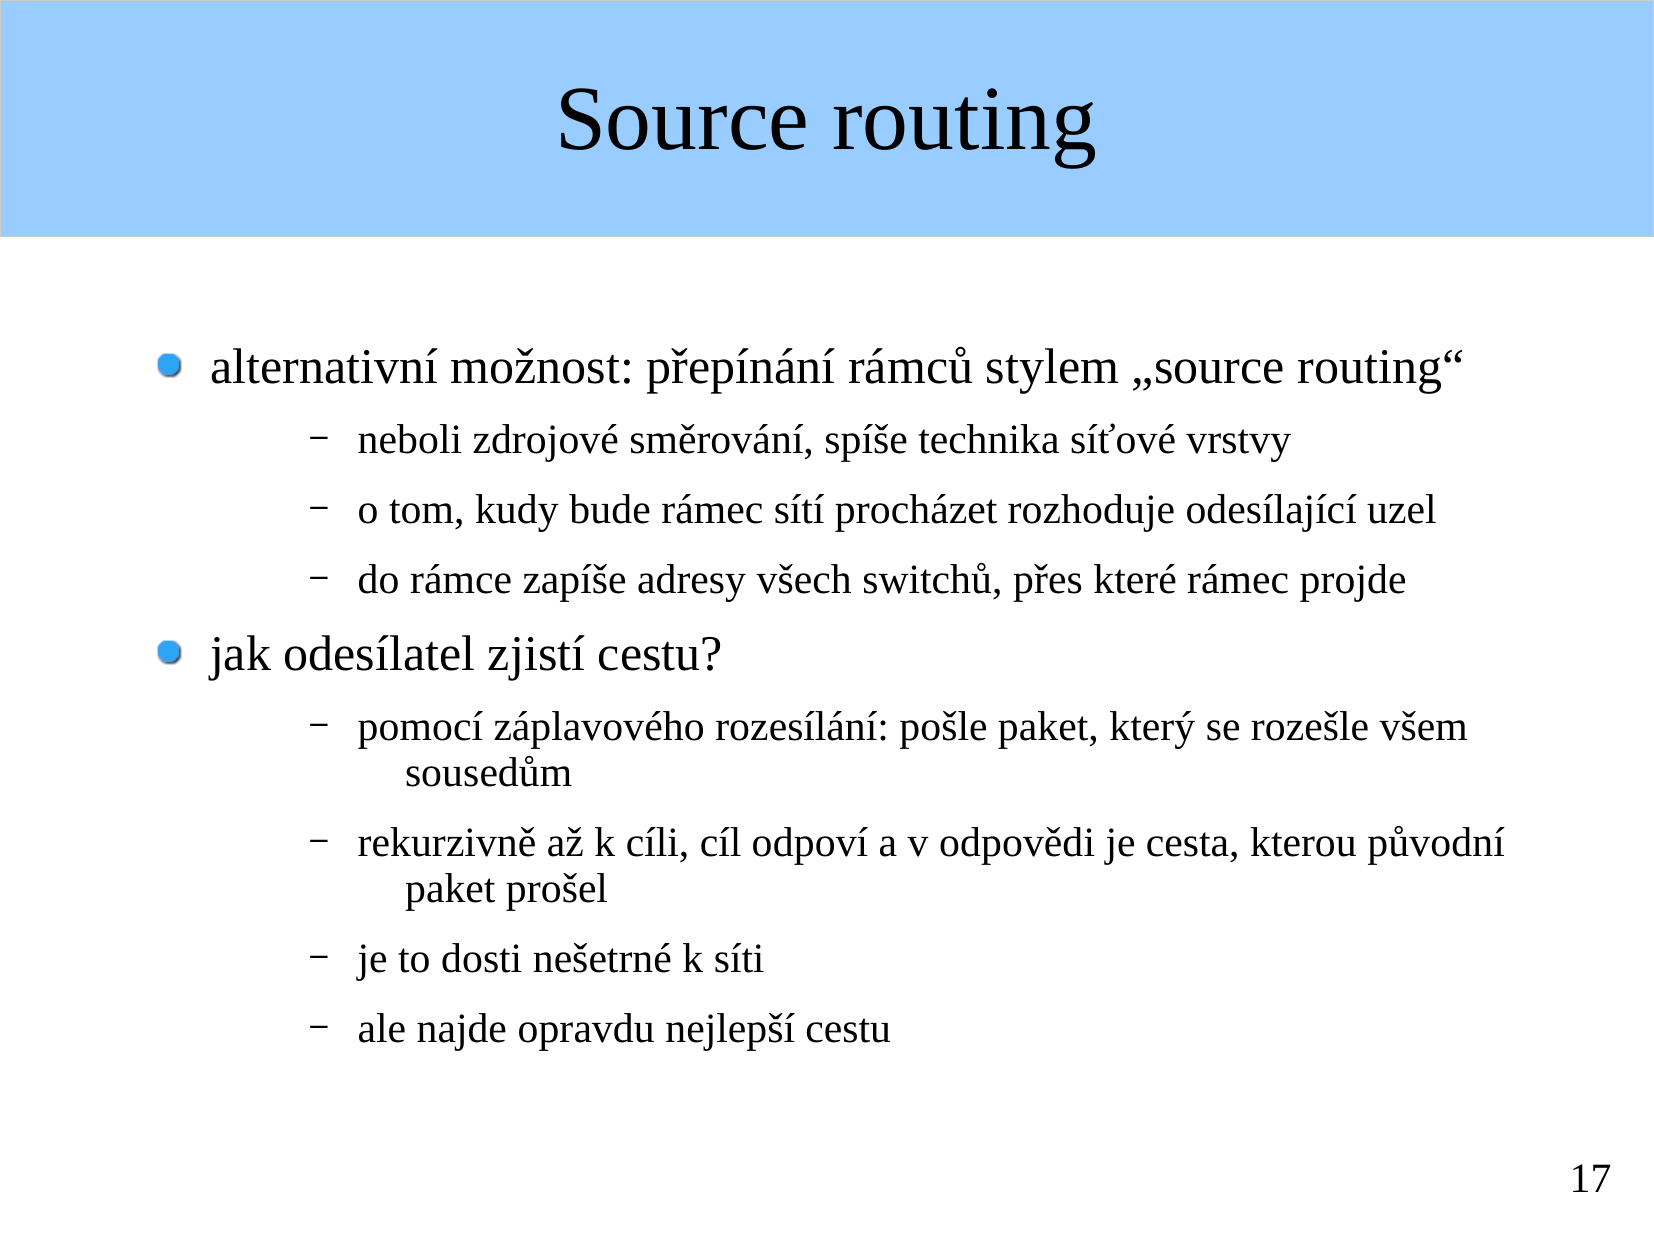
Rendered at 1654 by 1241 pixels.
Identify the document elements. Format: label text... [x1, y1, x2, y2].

title Source routing [0, 0, 1654, 237]
list alternativní možnost: přepínání rámců stylem „source routing“ neboli zdrojové směrování, spíše technika síťové vrstvy o tom, kudy bude rámec sítí procházet rozhoduje odesílající uzel do rámce zapíše adresy všech switchů, přes které rámec projde jak odesílatel zjistí cestu? pomocí záplavového rozesílání: pošle paket, který se rozešle všem sousedům rekurzivně až k cíli, cíl odpoví a v odpovědi je cesta, kterou původní paket prošel je to dosti nešetrné k síti ale najde opravdu nejlepší cestu [121, 338, 1534, 1125]
